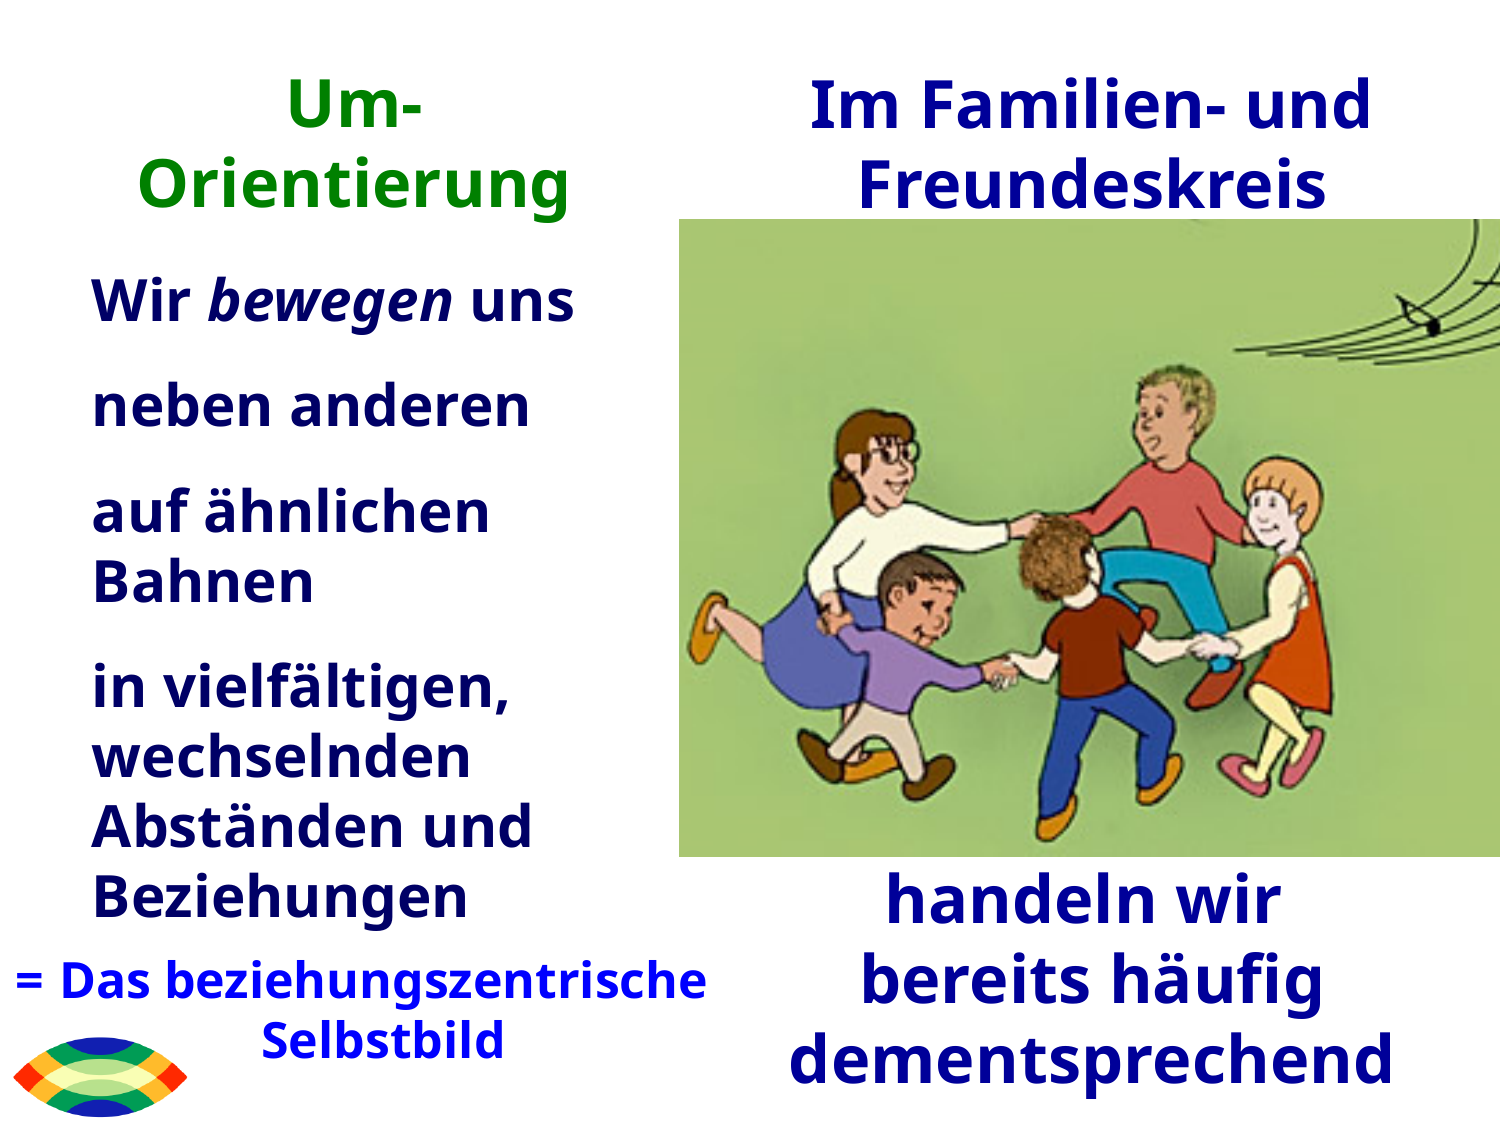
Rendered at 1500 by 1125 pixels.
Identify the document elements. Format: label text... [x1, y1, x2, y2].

text_box Das beziehungszentrische Selbstbild [41, 941, 726, 1076]
text_box Im Familien- und Freundeskreis handeln wir bereits häufig dementsprechend [761, 54, 1424, 219]
text_box Wir bewegen uns neben anderen auf ähnlichen Bahnen in vielfältigen, wechselnden Abständen und Beziehungen [76, 255, 597, 937]
picture [679, 219, 1500, 857]
text_box = [0, 941, 461, 1016]
picture [5, 1024, 195, 1125]
text_box Im Familien- und Freundeskreis handeln wir bereits häufig dementsprechend [761, 857, 1424, 1104]
text_box Um-Orientierung [65, 53, 644, 149]
